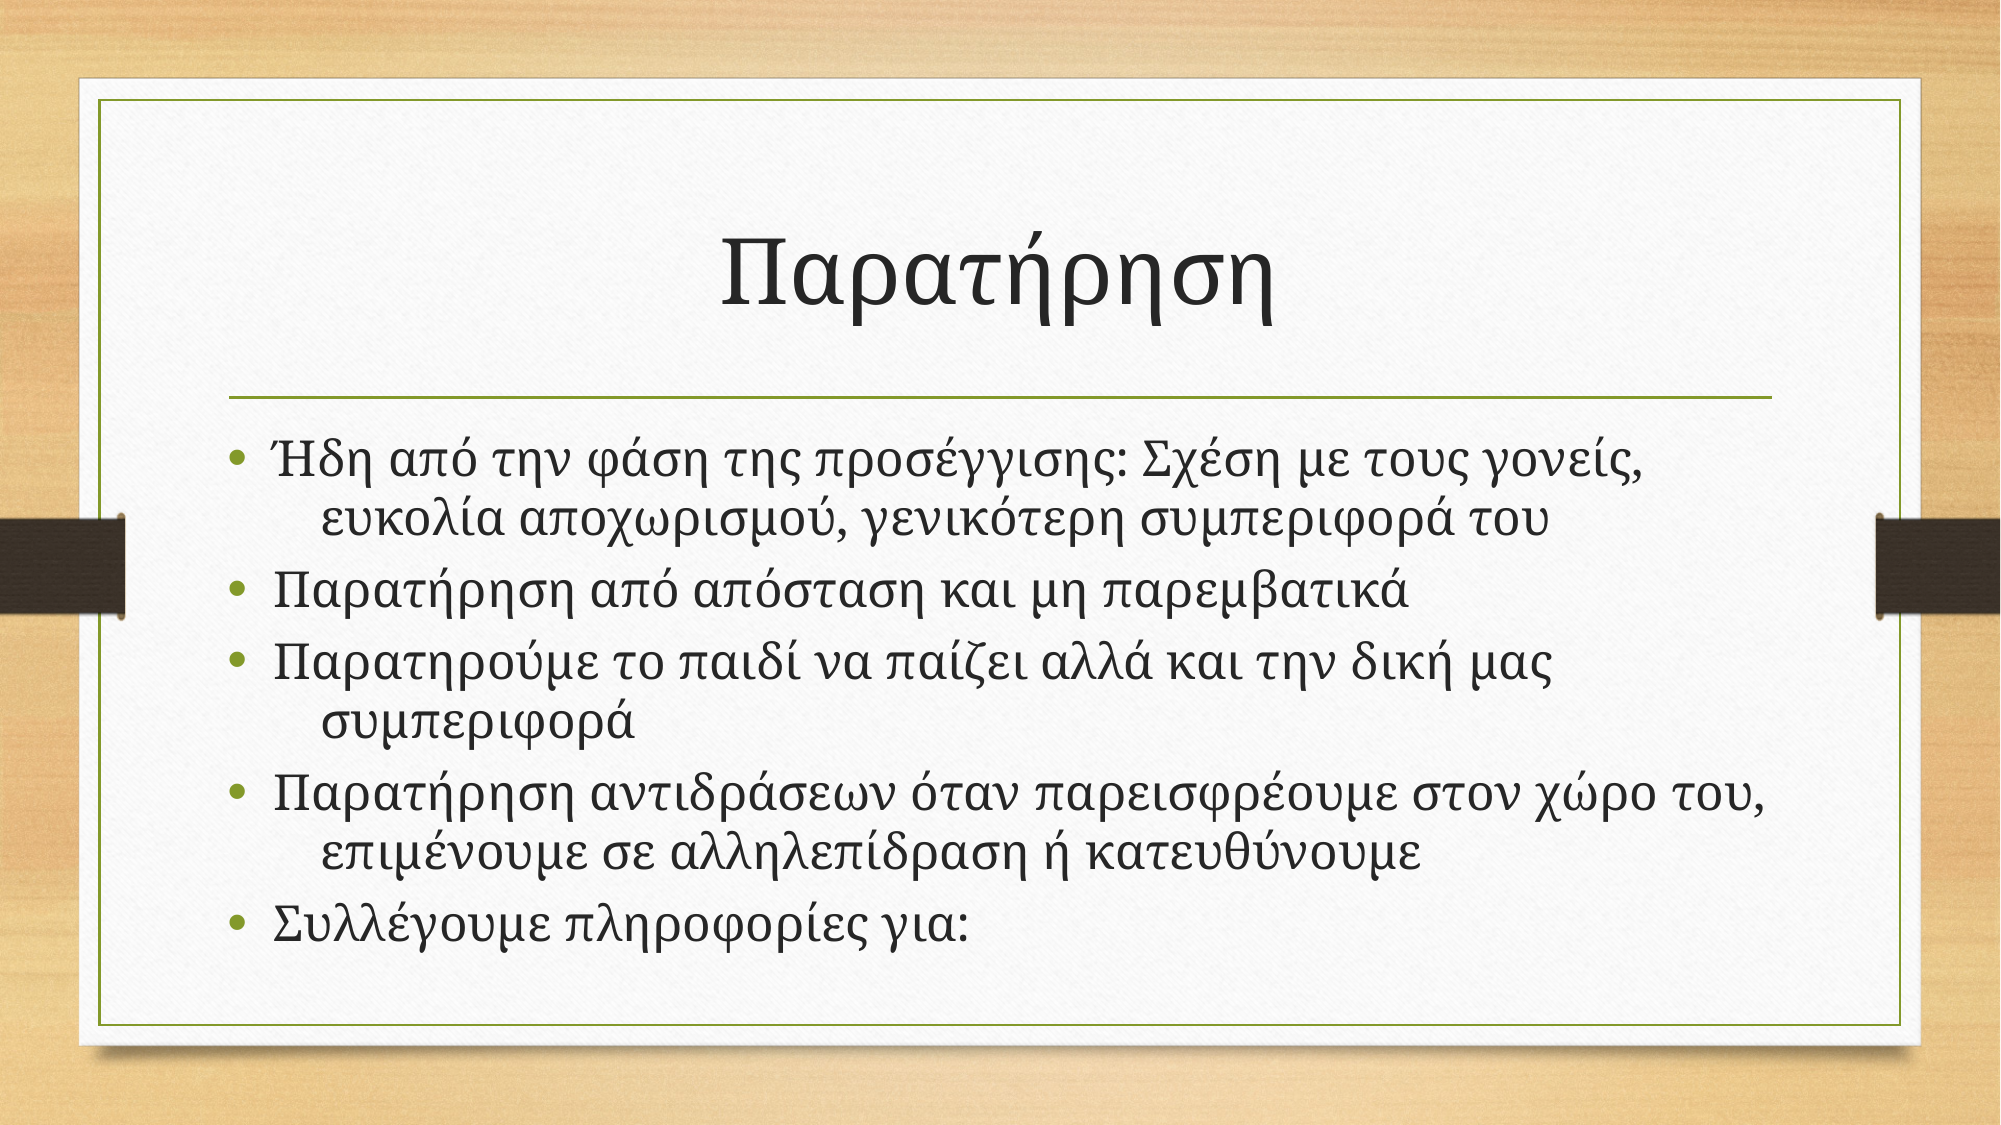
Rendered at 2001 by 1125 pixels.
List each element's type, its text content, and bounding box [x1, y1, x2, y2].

list Ήδη από την φάση της προσέγγισης: Σχέση με τους γονείς, ευκολία αποχωρισμού, γενικότερη συμπεριφορά του Παρατήρηση από απόσταση και μη παρεμβατικά Παρατηρούμε το παιδί να παίζει αλλά και την δική μας συμπεριφορά Παρατήρηση αντιδράσεων όταν παρεισφρέουμε στον χώρο του, επιμένουμε σε αλληλεπίδραση ή κατευθύνουμε Συλλέγουμε πληροφορίες για: [212, 419, 1788, 964]
title Παρατήρηση [212, 161, 1788, 376]
